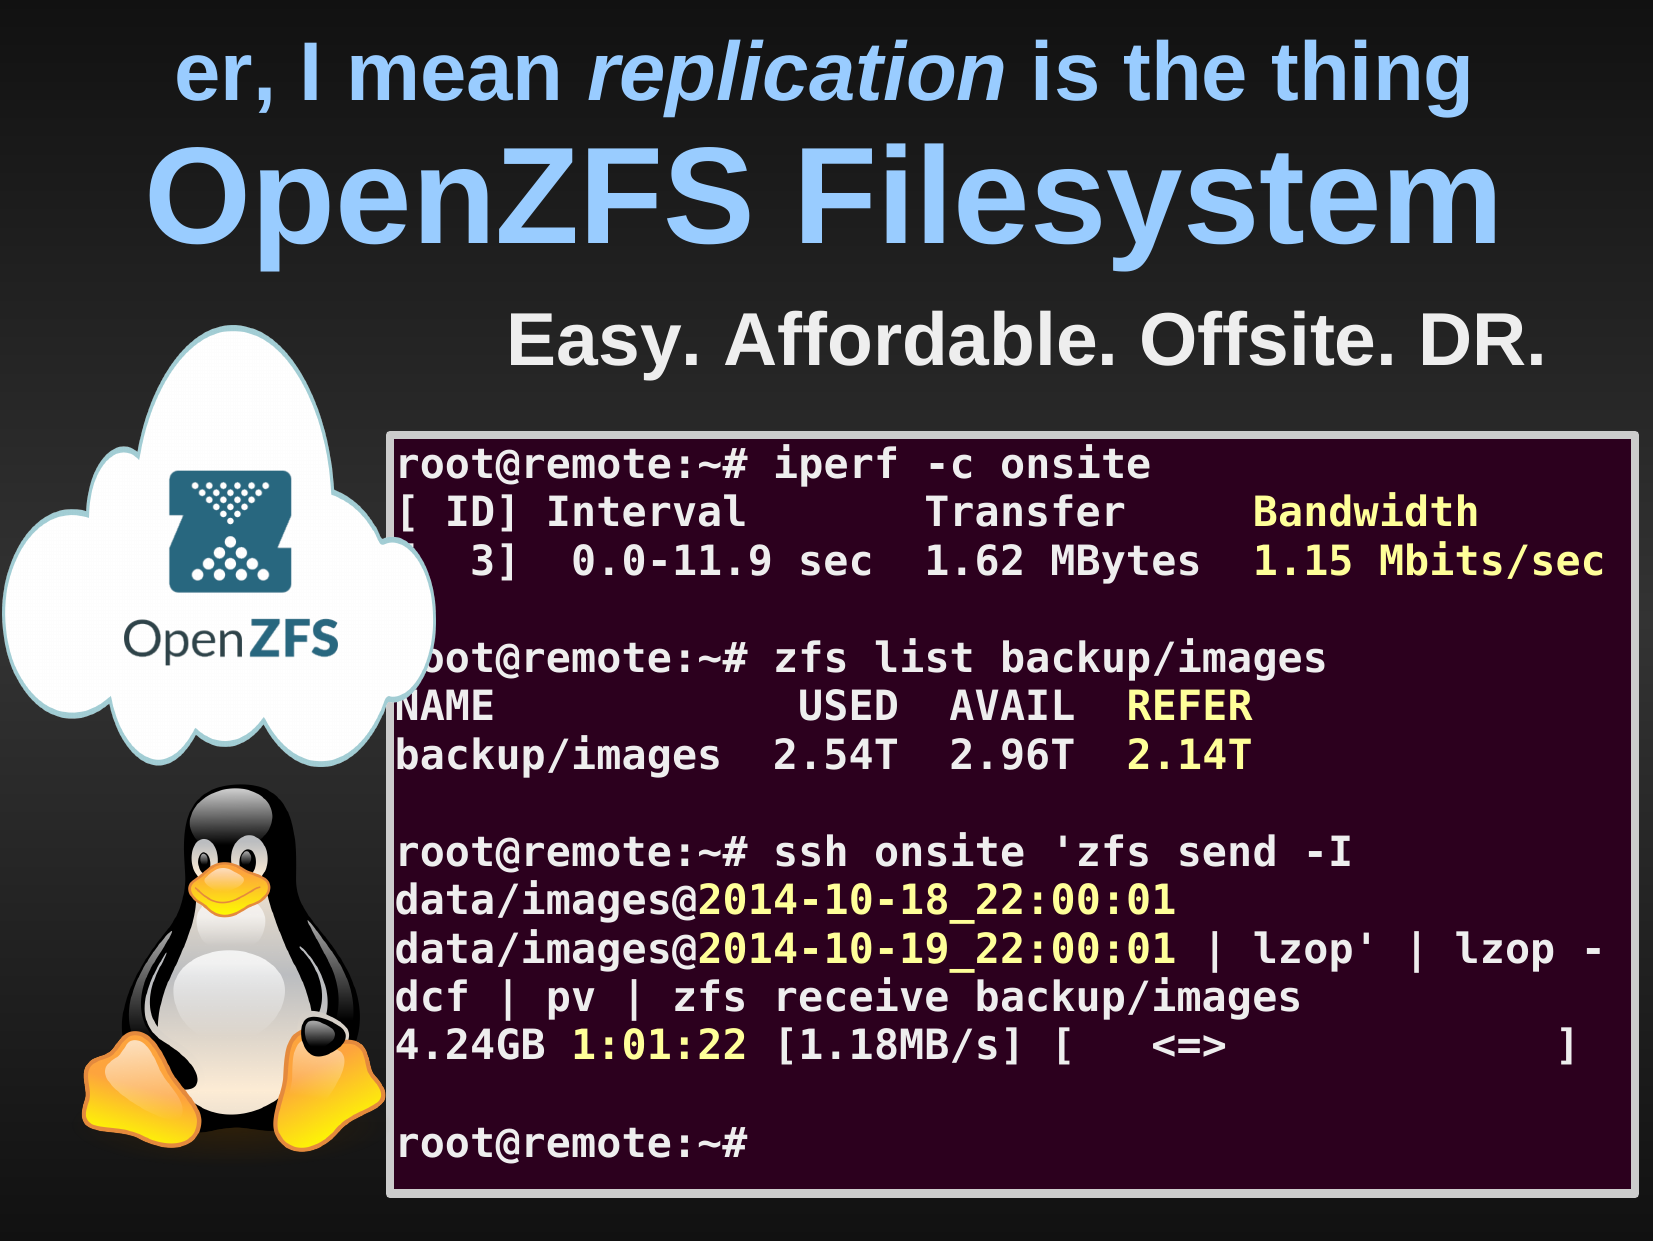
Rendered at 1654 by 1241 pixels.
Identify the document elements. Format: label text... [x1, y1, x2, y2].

title Easy. Affordable. Offsite. DR. [405, 297, 1651, 1231]
picture [2, 325, 405, 1186]
title er, I mean replication is the thing OpenZFS Filesystem [0, 0, 1651, 298]
